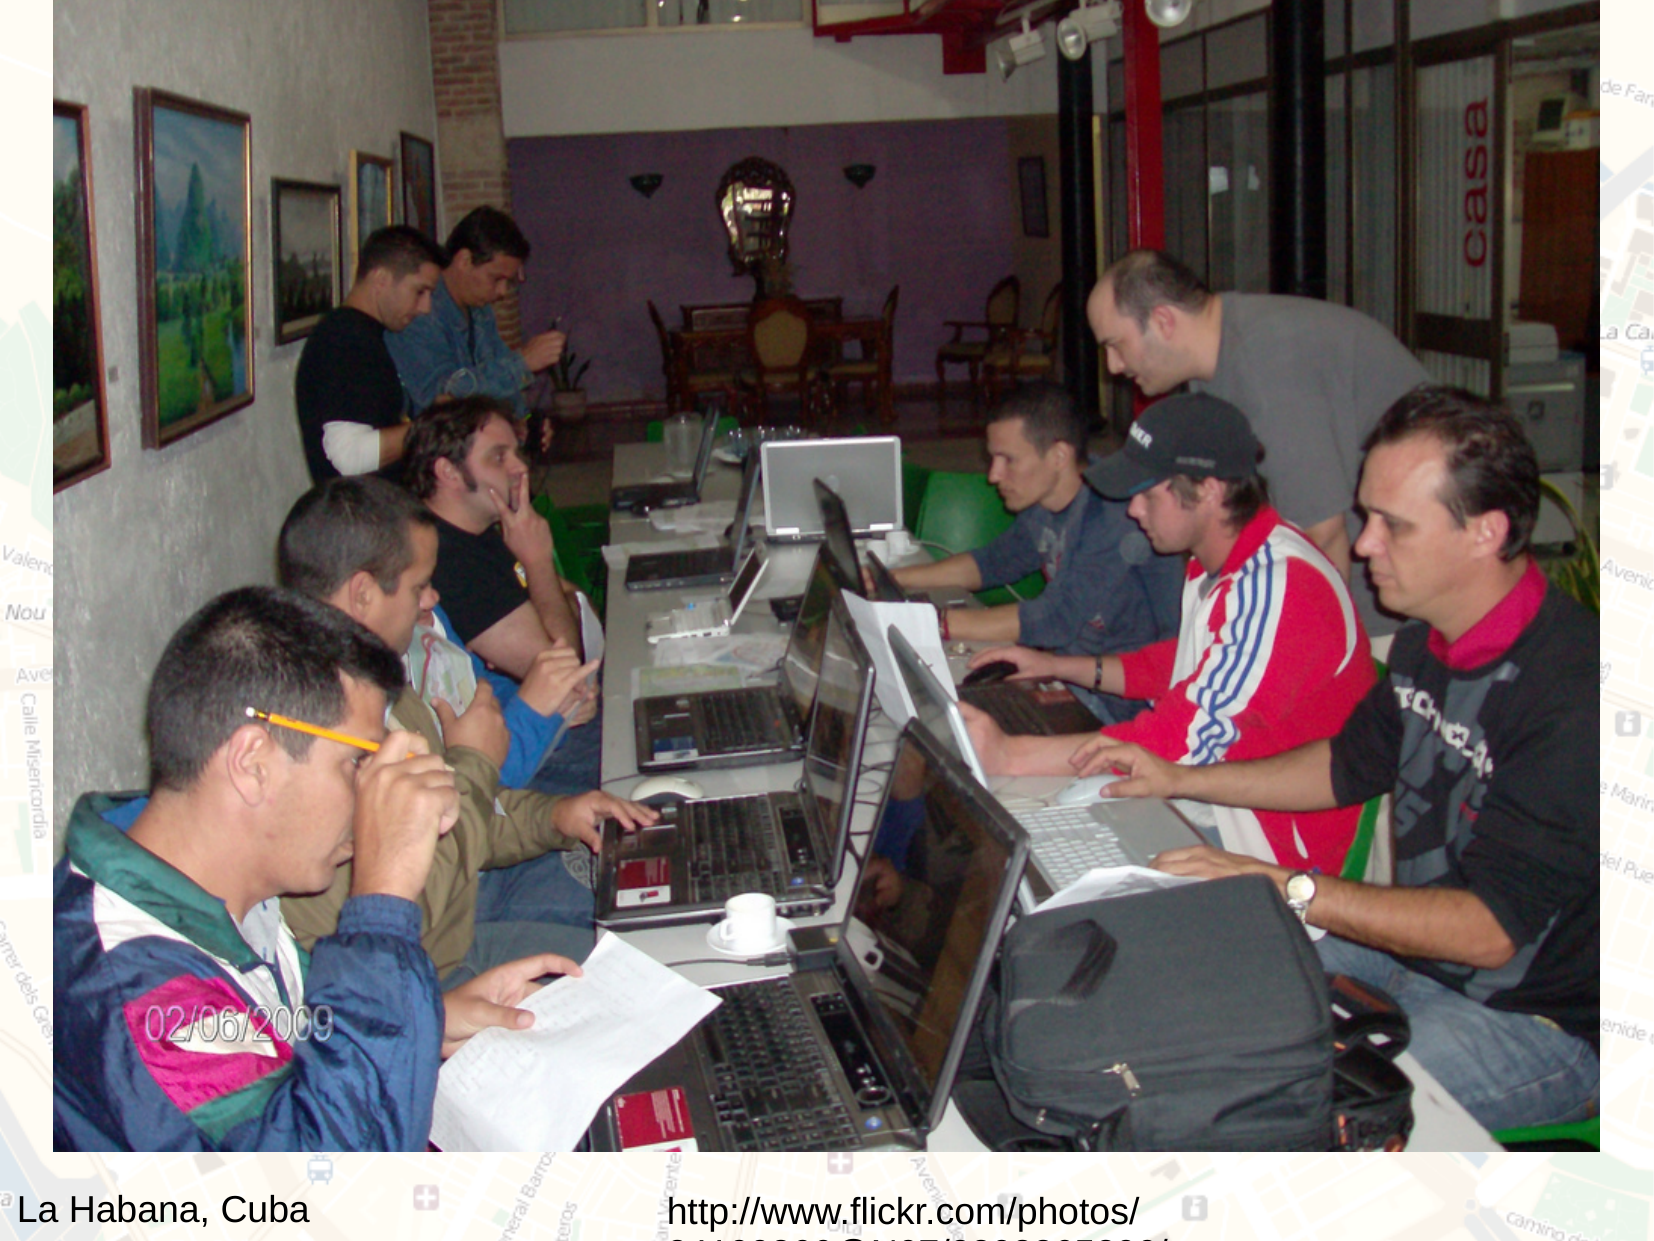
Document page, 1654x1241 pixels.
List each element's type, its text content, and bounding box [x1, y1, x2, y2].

picture [53, 0, 1600, 1152]
text_box http://www.flickr.com/photos/24199866@N07/2298365290/ [652, 1183, 1654, 1241]
text_box La Habana, Cuba [2, 1181, 325, 1238]
